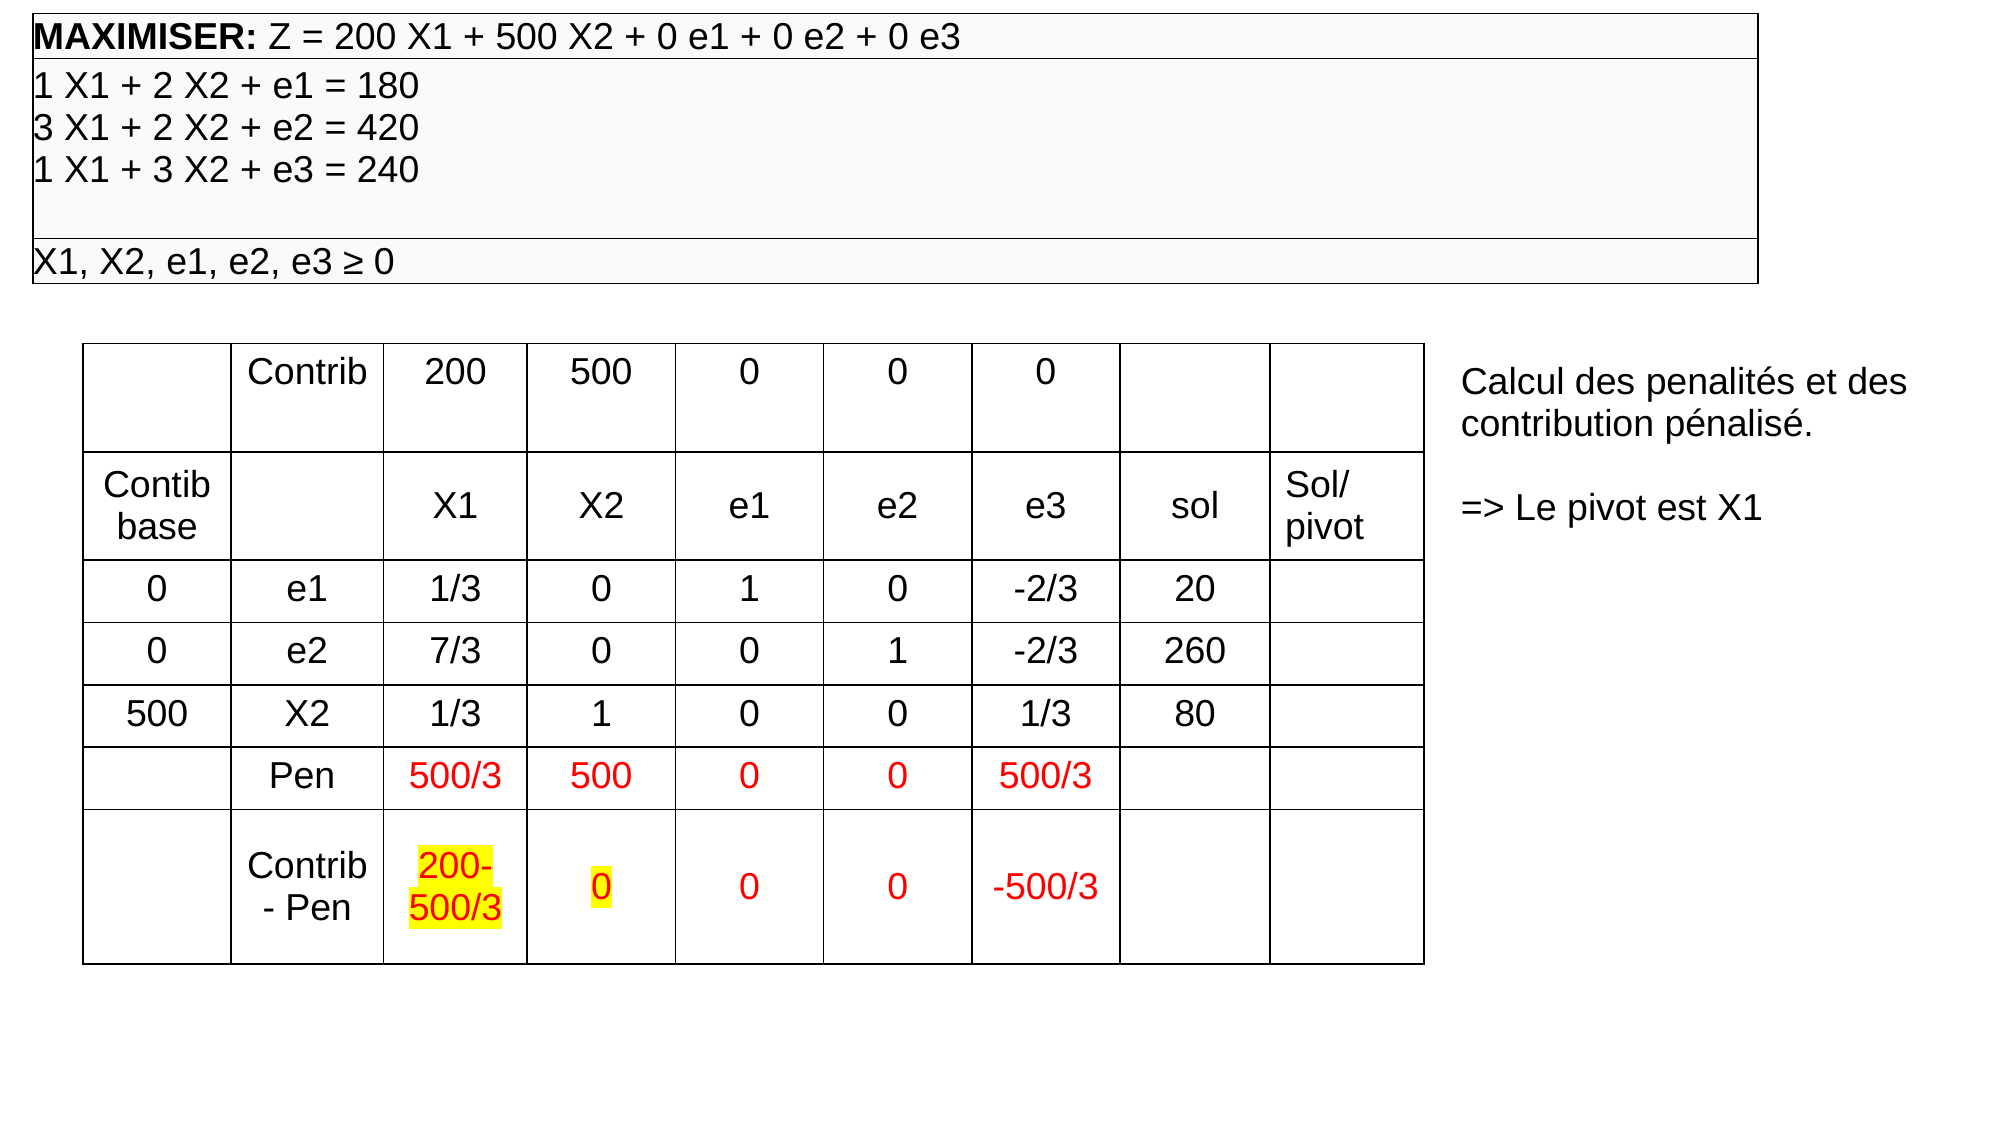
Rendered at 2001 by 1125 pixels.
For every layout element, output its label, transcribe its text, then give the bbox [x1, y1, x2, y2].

table_cell 1/3 [384, 686, 526, 746]
table_cell 260 [1121, 623, 1269, 684]
table_cell Pen [232, 748, 383, 809]
table_cell Sol/pivot [1271, 453, 1423, 559]
table_cell [84, 810, 230, 963]
table_cell -500/3 [973, 810, 1119, 963]
table_cell e2 [824, 453, 971, 559]
table_cell [1121, 748, 1269, 809]
table_cell 1/3 [973, 686, 1119, 746]
table_cell 0 [528, 561, 675, 622]
table_cell 20 [1121, 561, 1269, 622]
table_cell 0 [676, 686, 823, 746]
table_cell 0 [528, 623, 675, 684]
table_cell 80 [1121, 686, 1269, 746]
table_cell 500/3 [384, 748, 526, 809]
table_cell 0 [676, 748, 823, 809]
table_cell 0 [676, 810, 823, 963]
table_cell [84, 748, 230, 809]
table_cell [1271, 561, 1423, 622]
table_cell 1 [824, 623, 971, 684]
table_cell 0 [84, 561, 230, 622]
table_cell 1 X1 + 2 X2 + e1 = 180 3 X1 + 2 X2 + e2 = 420 1 X1 + 3 X2 + e3 = 240 [34, 59, 1757, 238]
table_header 0 [824, 344, 971, 451]
table_cell 1 [676, 561, 823, 622]
table_cell 0 [824, 748, 971, 809]
table_cell 0 [84, 623, 230, 684]
table_cell 1 [528, 686, 675, 746]
table_cell 500 [84, 686, 230, 746]
table_cell [1121, 810, 1269, 963]
table_cell 7/3 [384, 623, 526, 684]
table_cell e1 [676, 453, 823, 559]
table_cell 1/3 [384, 561, 526, 622]
table_cell sol [1121, 453, 1269, 559]
table_cell 0 [824, 686, 971, 746]
table_cell [1271, 748, 1423, 809]
table_cell X1 [384, 453, 526, 559]
table_cell -2/3 [973, 623, 1119, 684]
table_header 200 [384, 344, 526, 451]
table_cell [1271, 623, 1423, 684]
table_cell e3 [973, 453, 1119, 559]
table_cell 0 [676, 623, 823, 684]
table_header 0 [676, 344, 823, 451]
table_header 0 [973, 344, 1119, 451]
table_header [84, 344, 230, 451]
table_header [1271, 344, 1423, 451]
text_box Calcul des penalités et des contribution pénalisé. => Le pivot est X1 [1446, 352, 1988, 901]
table_cell [1271, 810, 1423, 963]
table_header MAXIMISER: Z = 200 X1 + 500 X2 + 0 e1 + 0 e2 + 0 e3 [34, 14, 1757, 58]
table_cell 500 [528, 748, 675, 809]
table_cell X1, X2, e1, e2, e3 ≥ 0 [34, 239, 1757, 283]
table_cell 0 [824, 561, 971, 622]
table_cell Contrib - Pen [232, 810, 383, 963]
table_cell e2 [232, 623, 383, 684]
table_cell X2 [528, 453, 675, 559]
table_cell X2 [232, 686, 383, 746]
table_header 500 [528, 344, 675, 451]
table_header Contrib [232, 344, 383, 451]
table_cell 200-500/3 [384, 810, 526, 963]
table_cell e1 [232, 561, 383, 622]
table_cell 0 [824, 810, 971, 963]
table_cell [1271, 686, 1423, 746]
table_header [1121, 344, 1269, 451]
table_cell 0 [528, 810, 675, 963]
table_cell Contib base [84, 453, 230, 559]
table_cell -2/3 [973, 561, 1119, 622]
table_cell [232, 453, 383, 559]
table_cell 500/3 [973, 748, 1119, 809]
